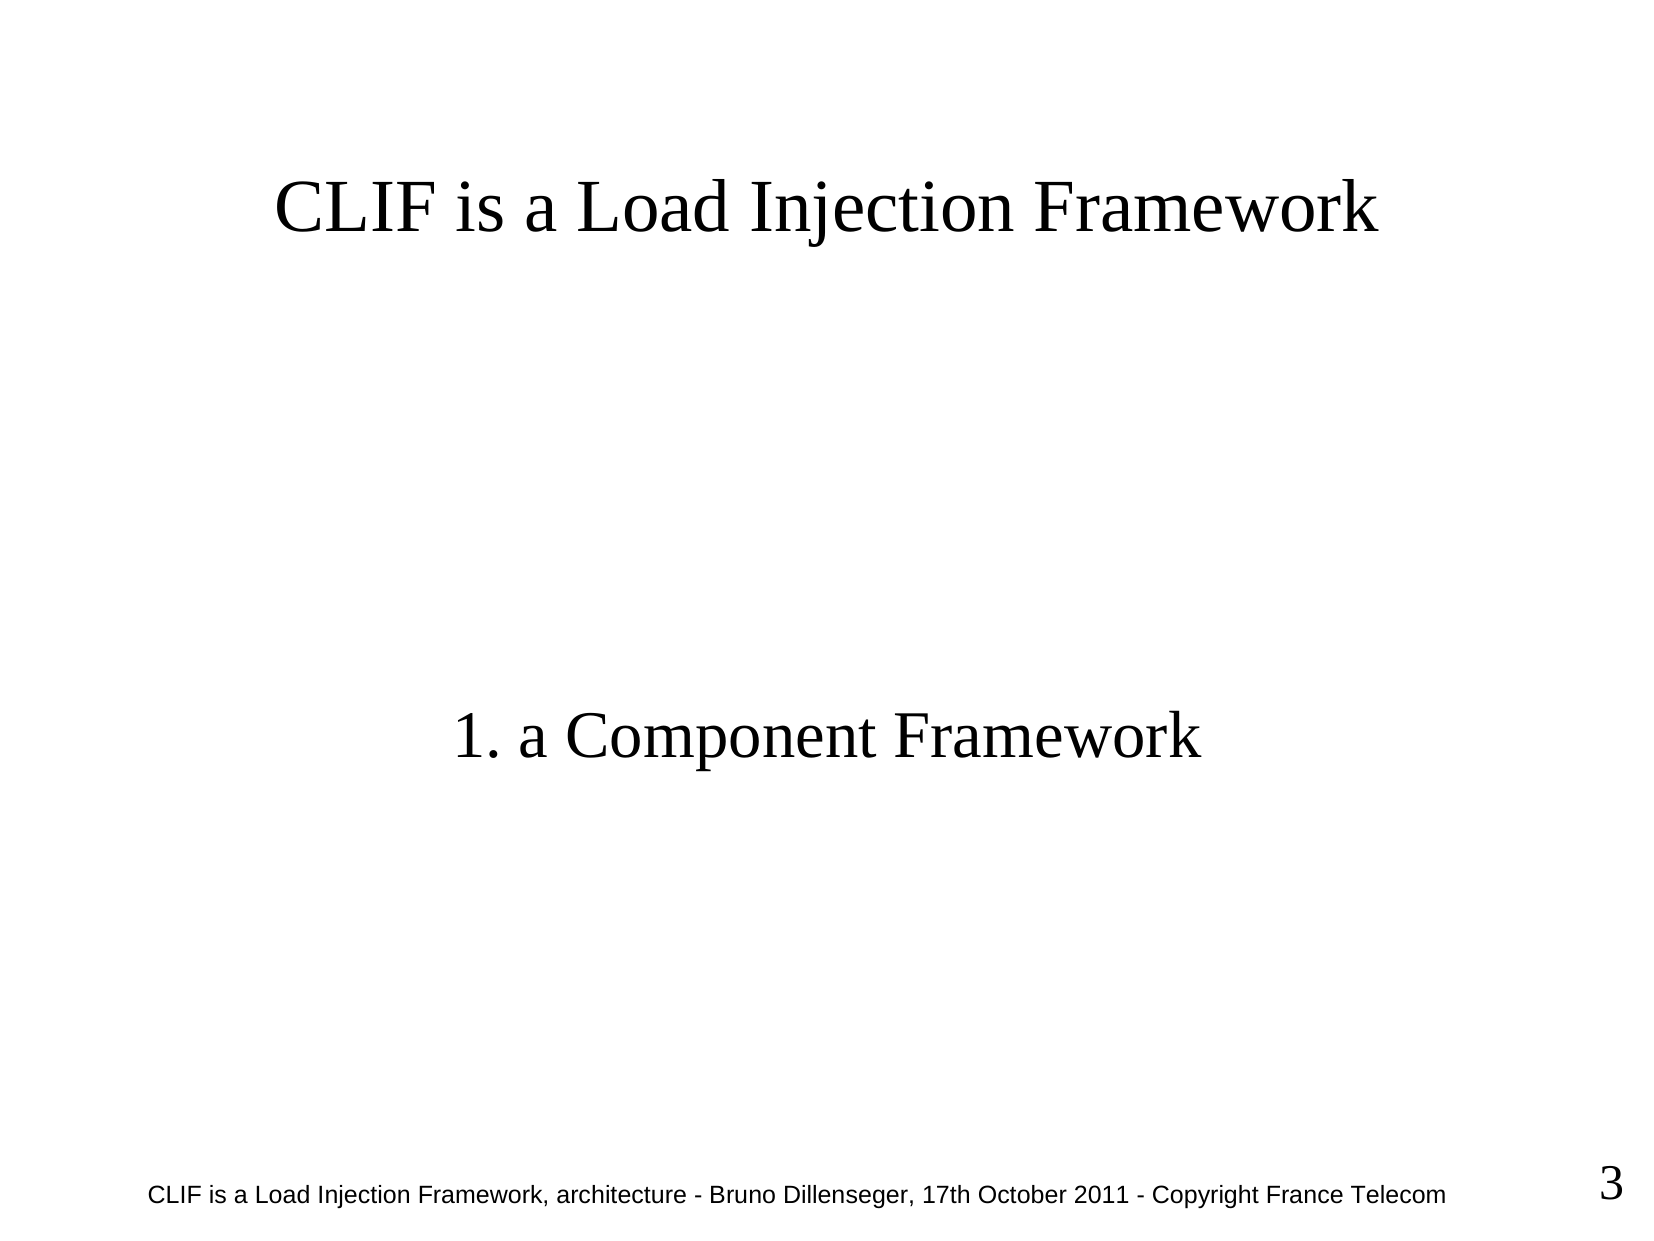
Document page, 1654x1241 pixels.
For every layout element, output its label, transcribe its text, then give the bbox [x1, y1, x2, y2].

subtitle 1. a Component Framework [121, 344, 1534, 1127]
title CLIF is a Load Injection Framework [121, 102, 1534, 310]
